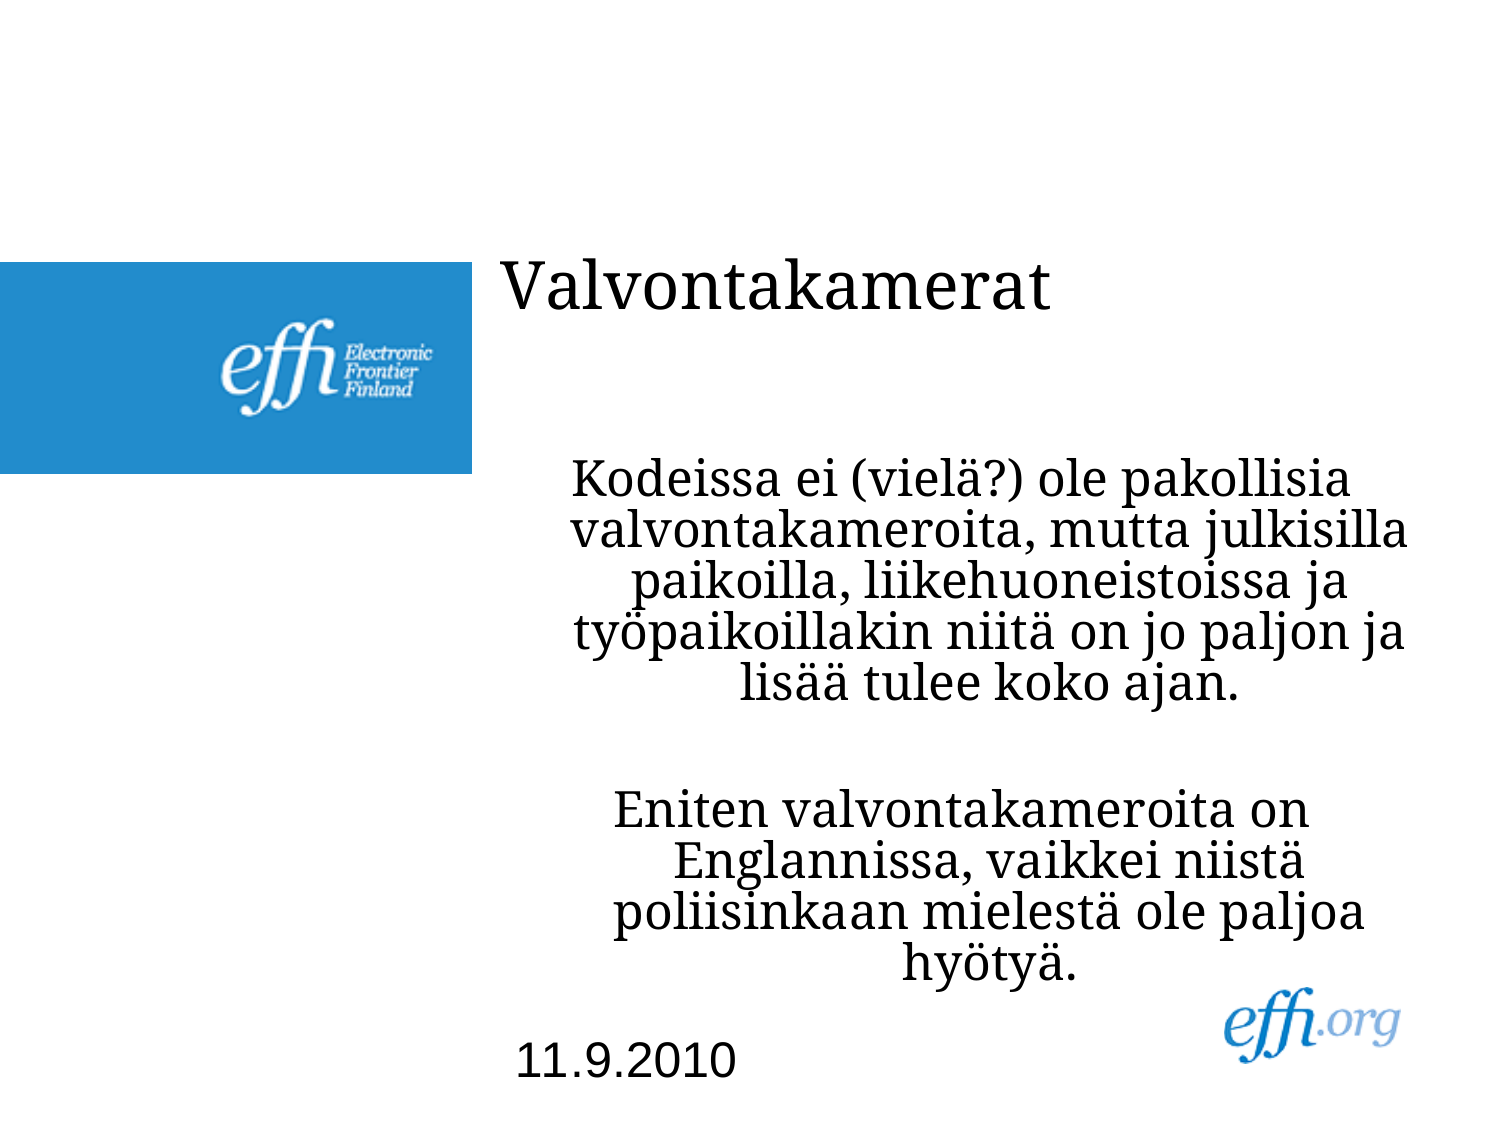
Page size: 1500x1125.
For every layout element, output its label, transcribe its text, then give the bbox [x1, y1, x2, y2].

title Valvontakamerat [500, 207, 1425, 368]
picture [0, 262, 472, 474]
picture [1224, 1034, 1401, 1064]
subtitle Kodeissa ei (vielä?) ole pakollisia valvontakameroita, mutta julkisilla paikoilla, liikehuoneistoissa ja työpaikoillakin niitä on jo paljon ja lisää tulee koko ajan. Eniten valvontakameroita on Englannissa, vaikkei niistä poliisinkaan mielestä ole paljoa hyötyä. [500, 413, 1425, 1034]
